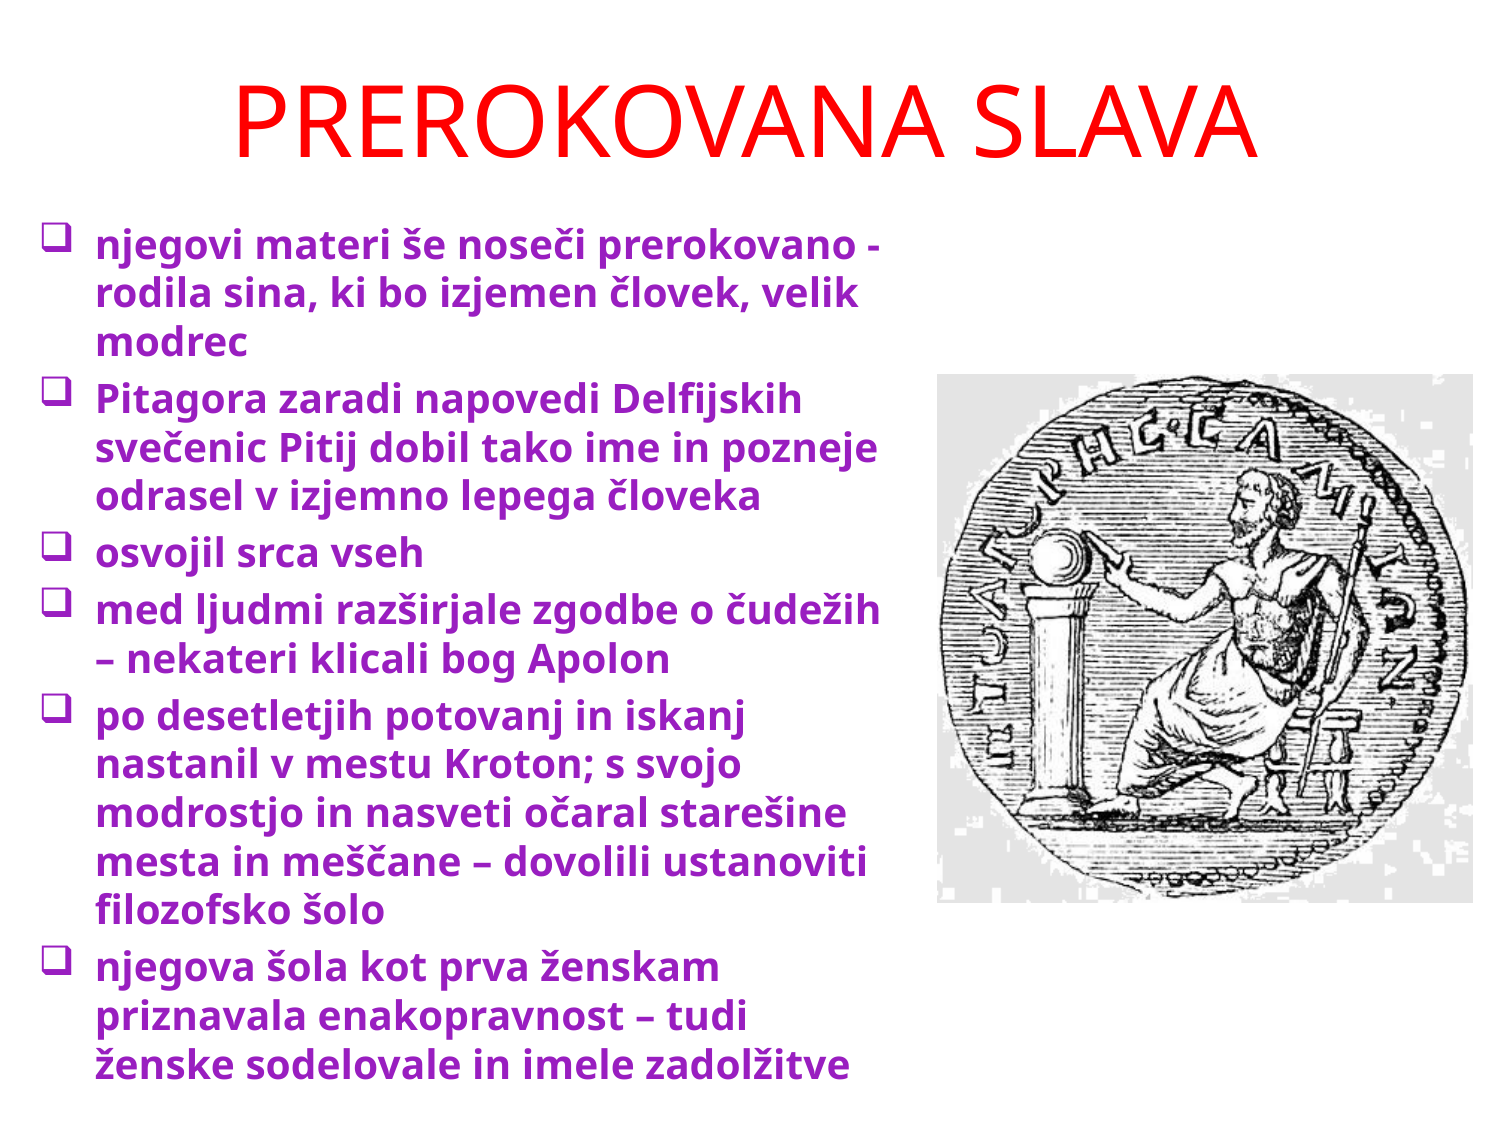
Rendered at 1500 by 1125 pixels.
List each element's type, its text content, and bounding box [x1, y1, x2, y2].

list njegovi materi še noseči prerokovano - rodila sina, ki bo izjemen človek, velik modrec Pitagora zaradi napovedi Delfijskih svečenic Pitij dobil tako ime in pozneje odrasel v izjemno lepega človeka osvojil srca vseh med ljudmi razširjale zgodbe o čudežih – nekateri klicali bog Apolon po desetletjih potovanj in iskanj nastanil v mestu Kroton; s svojo modrostjo in nasveti očaral starešine mesta in meščane – dovolili ustanoviti filozofsko šolo njegova šola kot prva ženskam priznavala enakopravnost – tudi ženske sodelovale in imele zadolžitve [23, 210, 914, 1090]
title PREROKOVANA SLAVA [70, 23, 1421, 211]
picture [0, 0, 1500, 1125]
